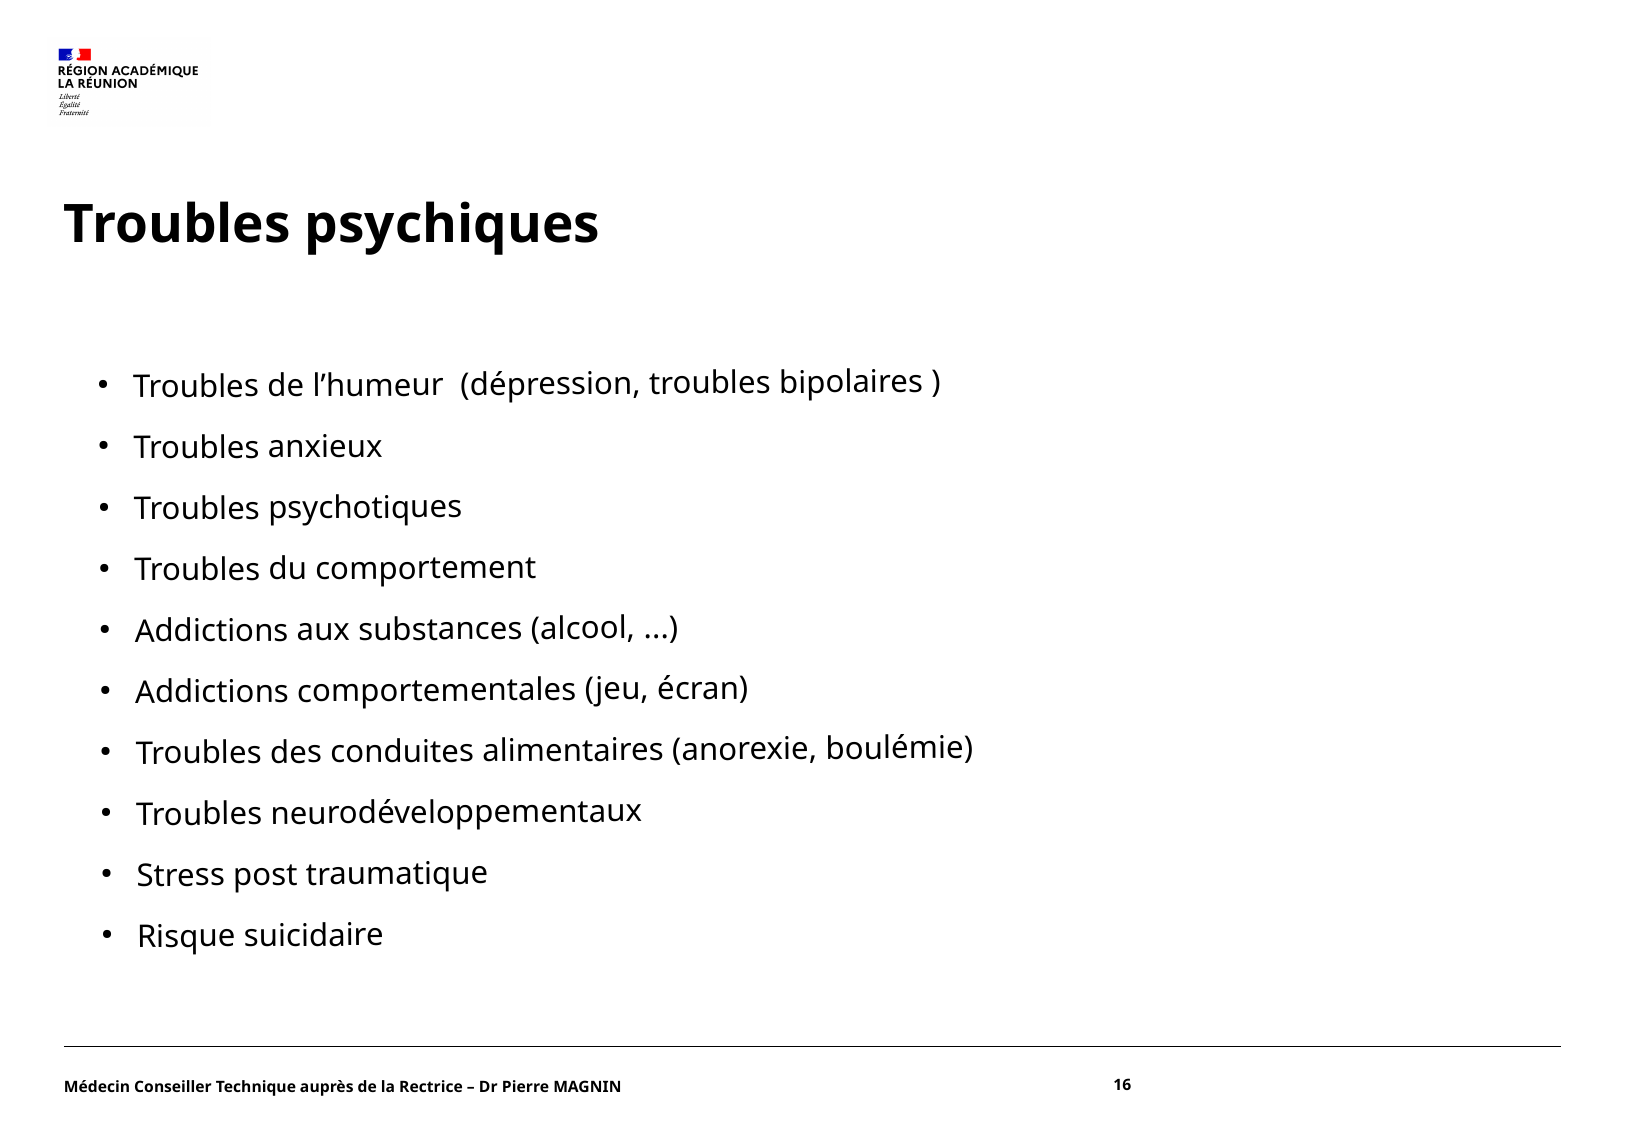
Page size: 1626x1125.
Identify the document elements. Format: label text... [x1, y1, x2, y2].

list Troubles de l’humeur (dépression, troubles bipolaires ) Troubles anxieux Troubles psychotiques Troubles du comportement Addictions aux substances (alcool, ...) Addictions comportementales (jeu, écran) Troubles des conduites alimentaires (anorexie, boulémie) Troubles neurodéveloppementaux Stress post traumatique Risque suicidaire [61, 295, 1559, 963]
picture [47, 37, 211, 127]
title Troubles psychiques [63, 196, 1562, 272]
text_box Médecin Conseiller Technique auprès de la Rectrice – Dr Pierre MAGNIN [64, 1046, 1114, 1125]
text_box 33 [1114, 1046, 1354, 1125]
